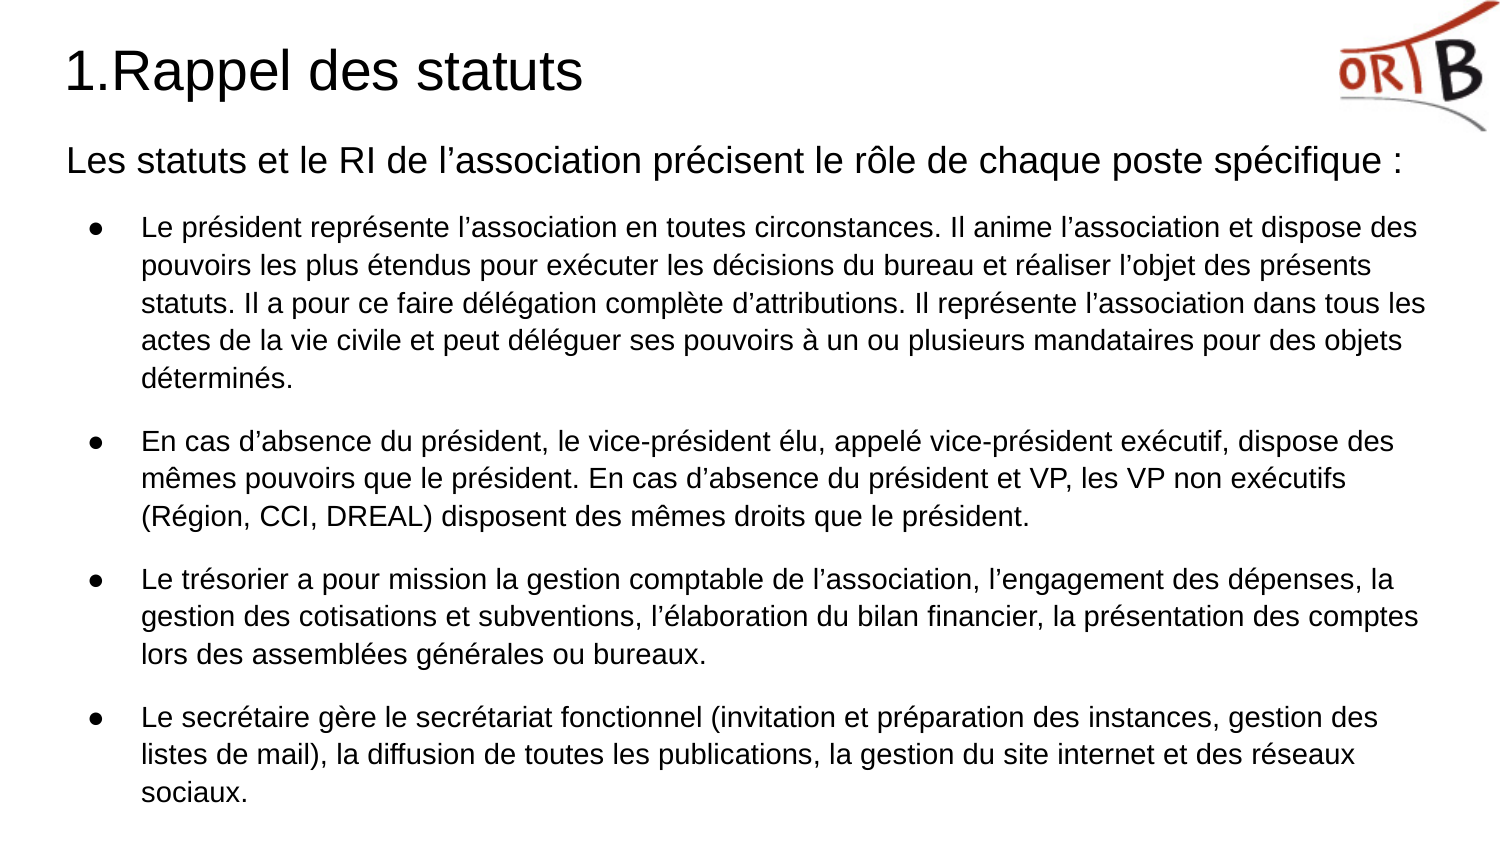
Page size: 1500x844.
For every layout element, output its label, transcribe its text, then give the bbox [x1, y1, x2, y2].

picture [1339, 0, 1500, 133]
list Les statuts et le RI de l’association précisent le rôle de chaque poste spécifique : Le président représente l’association en toutes circonstances. Il anime l’association et dispose des pouvoirs les plus étendus pour exécuter les décisions du bureau et réaliser l’objet des présents statuts. Il a pour ce faire délégation complète d’attributions. Il représente l’association dans tous les actes de la vie civile et peut déléguer ses pouvoirs à un ou plusieurs mandataires pour des objets déterminés. En cas d’absence du président, le vice-président élu, appelé vice-président exécutif, dispose des mêmes pouvoirs que le président. En cas d’absence du président et VP, les VP non exécutifs (Région, CCI, DREAL) disposent des mêmes droits que le président. Le trésorier a pour mission la gestion comptable de l’association, l’engagement des dépenses, la gestion des cotisations et subventions, l’élaboration du bilan financier, la présentation des comptes lors des assemblées générales ou bureaux. Le secrétaire gère le secrétariat fonctionnel (invitation et préparation des instances, gestion des listes de mail), la diffusion de toutes les publications, la gestion du site internet et des réseaux sociaux. [51, 118, 1449, 827]
title 1.Rappel des statuts [49, 24, 1339, 119]
